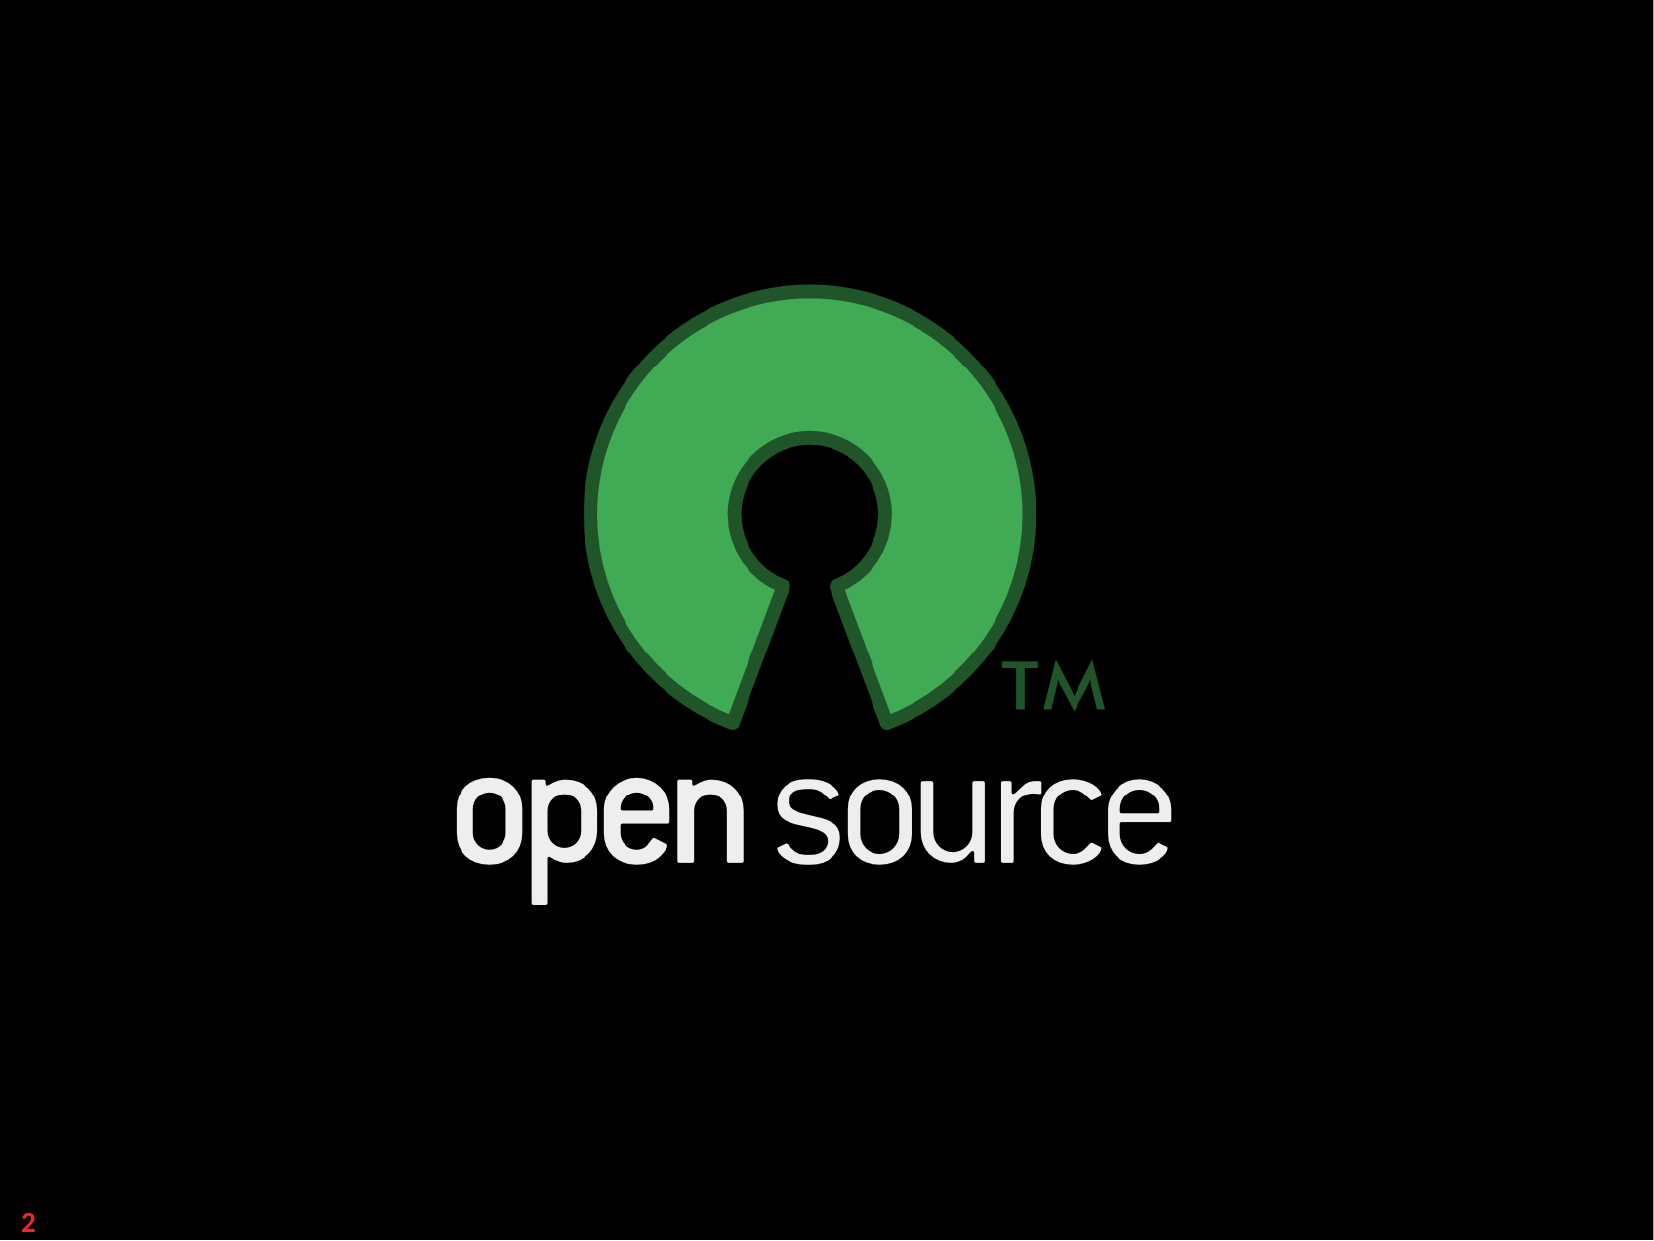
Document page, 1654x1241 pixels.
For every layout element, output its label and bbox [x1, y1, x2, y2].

picture [420, 224, 1201, 938]
